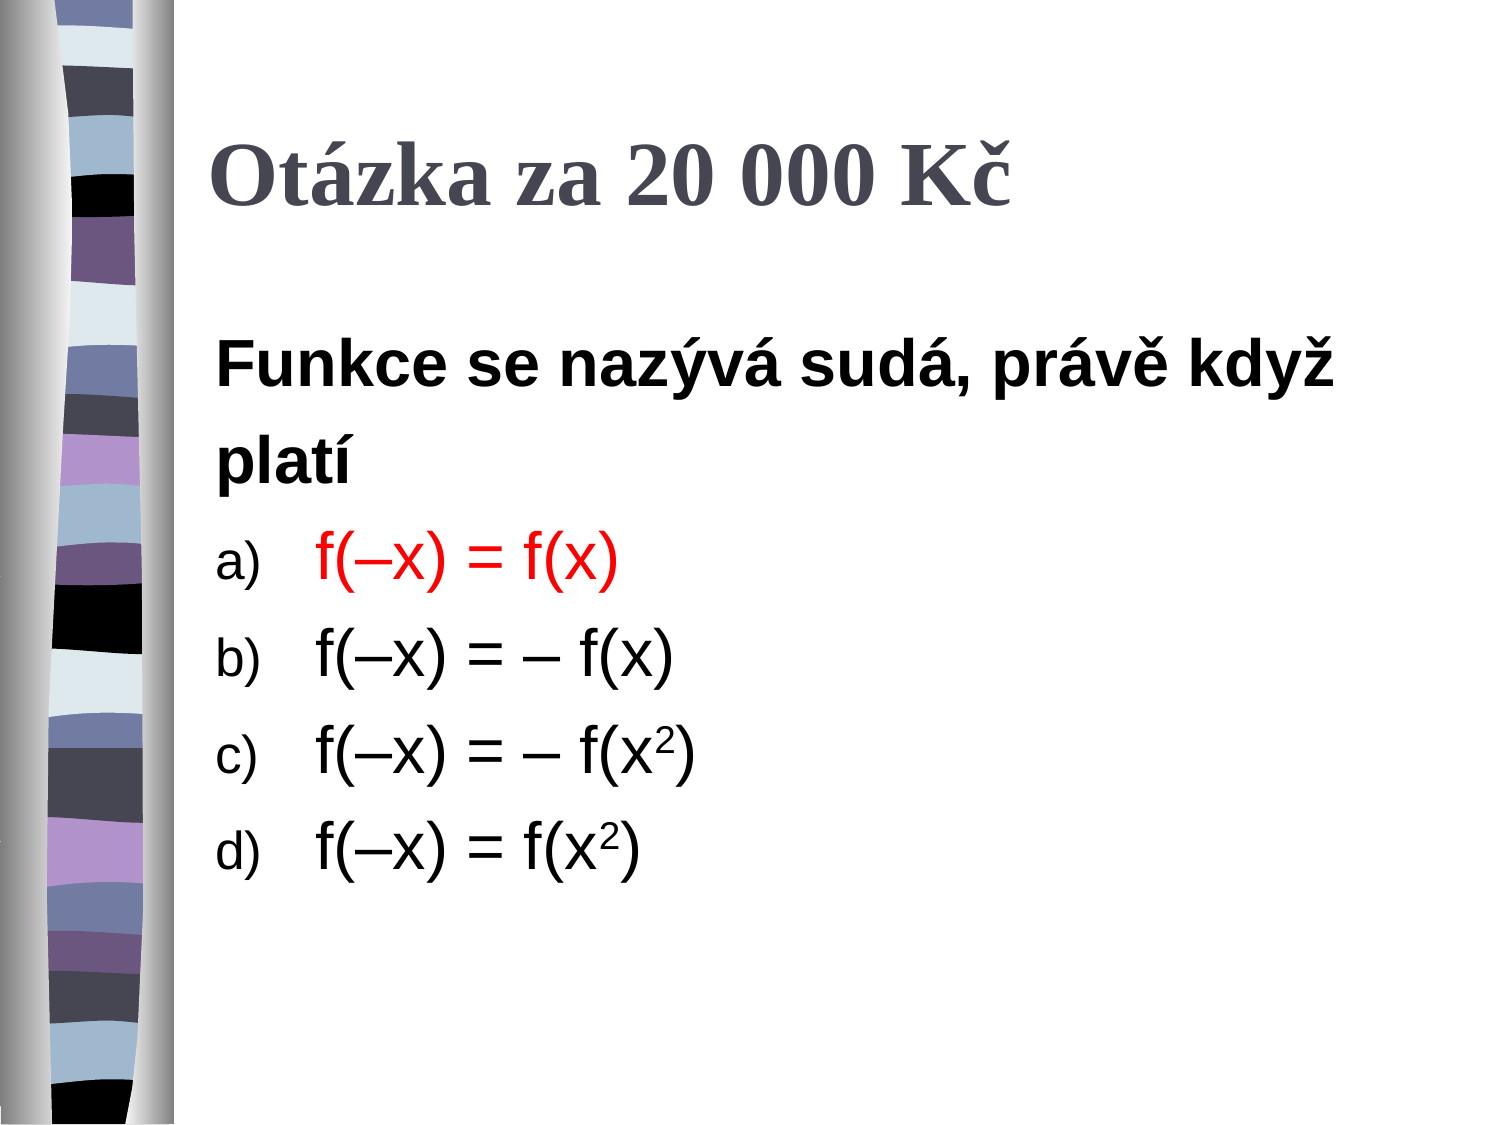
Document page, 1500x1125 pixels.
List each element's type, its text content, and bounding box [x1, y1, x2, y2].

list Funkce se nazývá sudá, právě když platí f(–x) = f(x) f(–x) = – f(x) f(–x) = – f(x2) f(–x) = f(x2) [200, 312, 1476, 1084]
title Otázka za 20 000 Kč [192, 74, 1468, 263]
